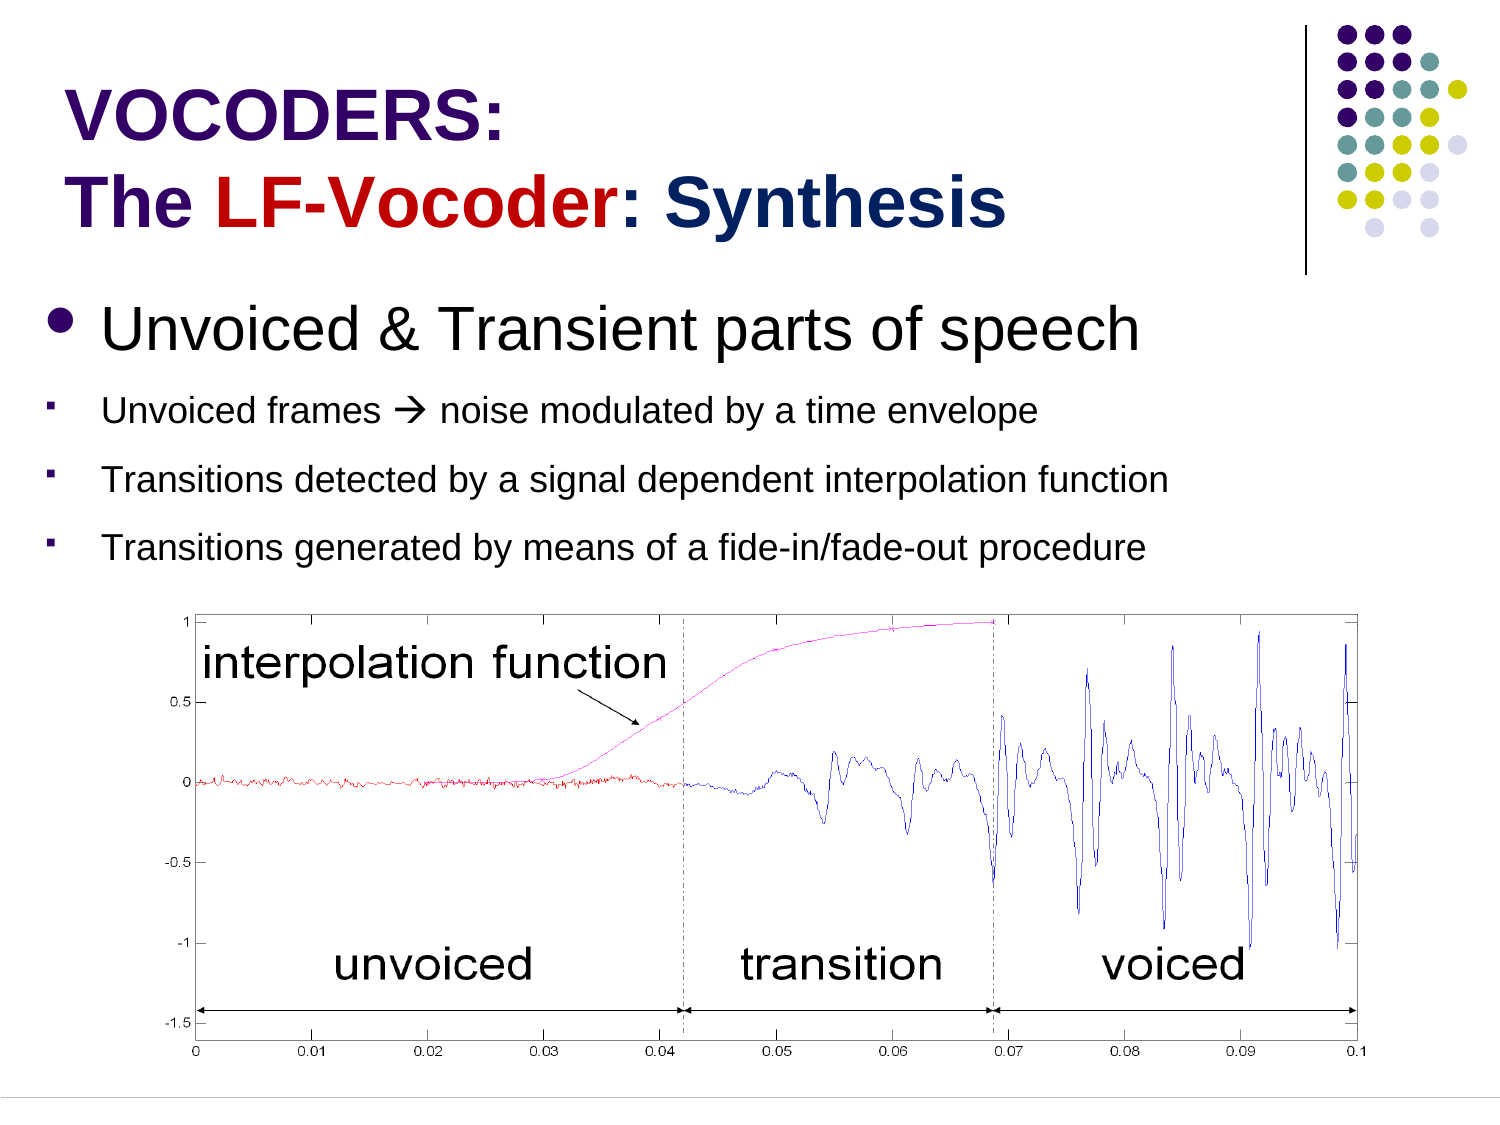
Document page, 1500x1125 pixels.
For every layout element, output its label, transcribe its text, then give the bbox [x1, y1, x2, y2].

text_box VOCODERS: The LF-Vocoder: Synthesis [49, 37, 1288, 251]
text_box Unvoiced & Transient parts of speech Unvoiced frames  noise modulated by a time envelope Transitions detected by a signal dependent interpolation function Transitions generated by means of a fide-in/fade-out procedure [29, 280, 1303, 588]
picture [0, 575, 1500, 1098]
